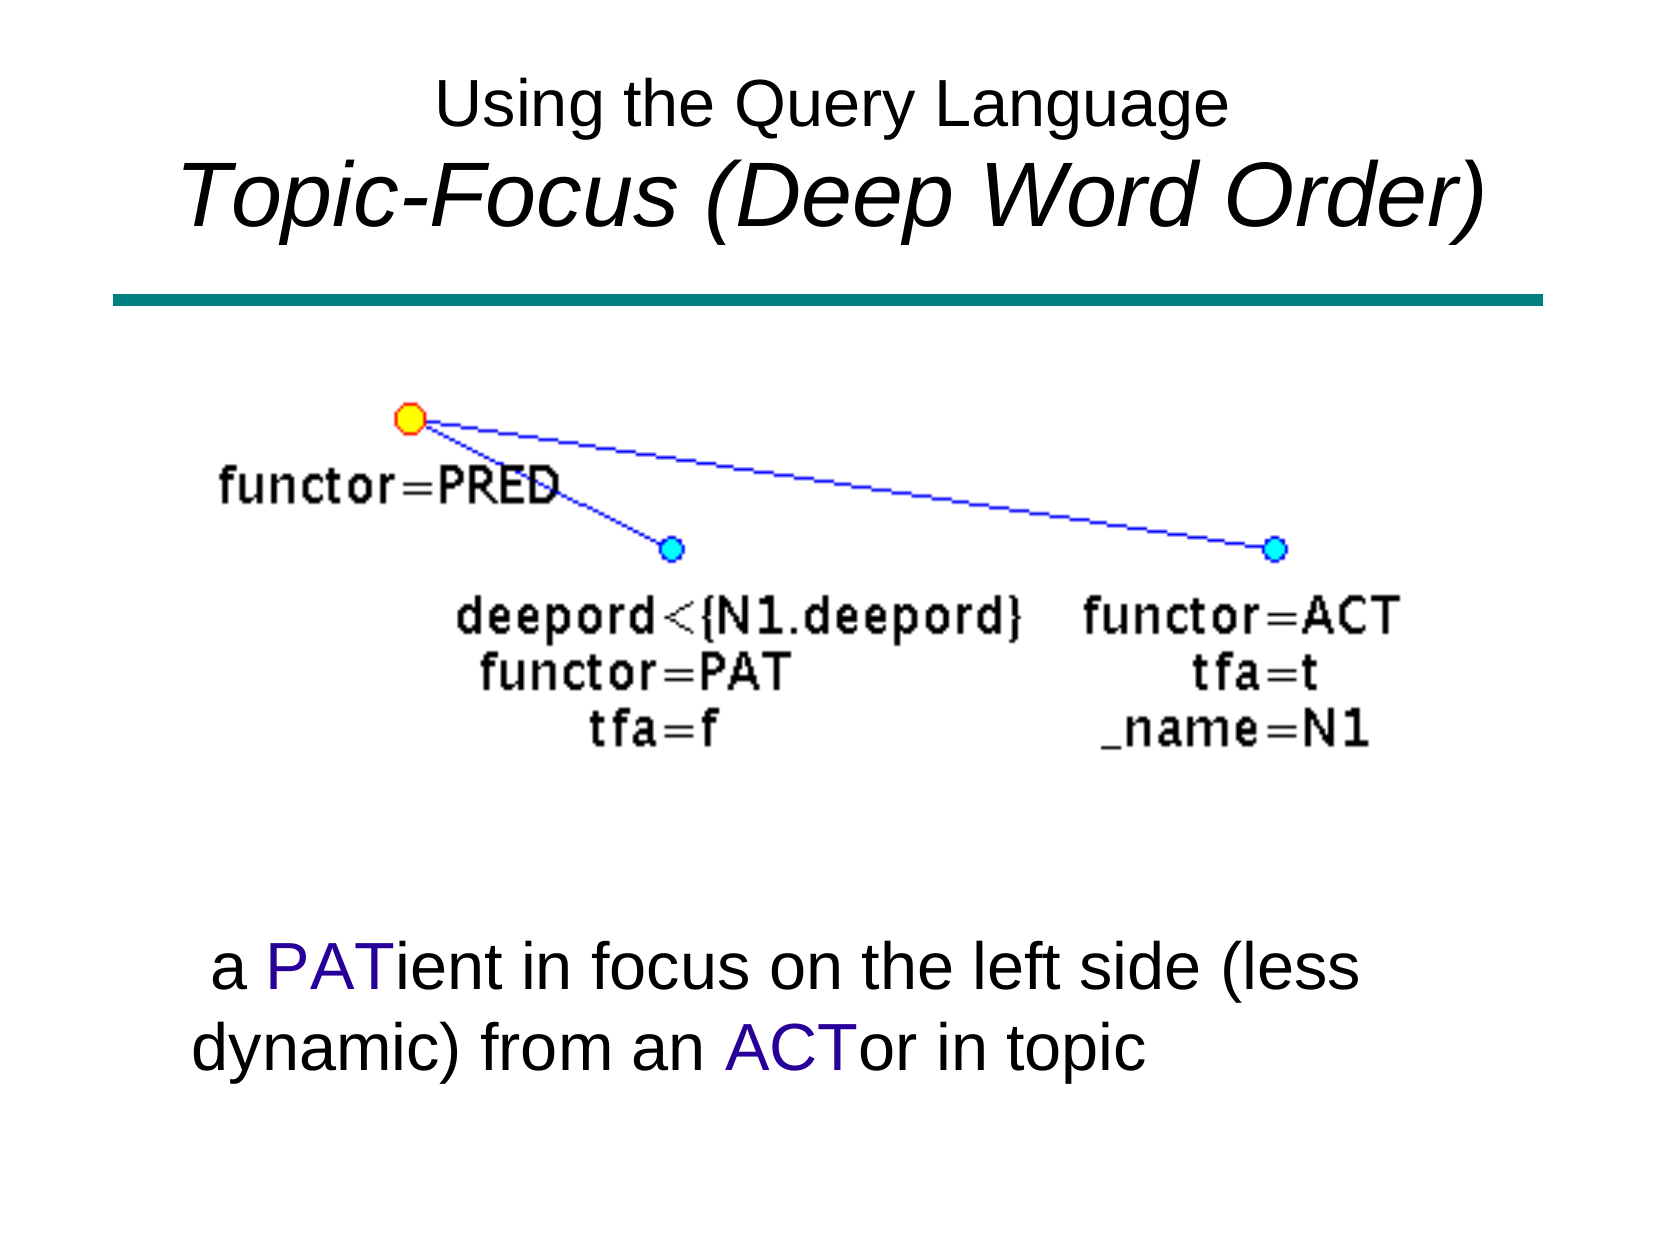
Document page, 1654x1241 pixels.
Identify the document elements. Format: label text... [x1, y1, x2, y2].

title Using the Query Language Topic-Focus (Deep Word Order) [88, 42, 1577, 268]
text_box a PATient in focus on the left side (less dynamic) from an ACTor in topic [177, 915, 1506, 1152]
picture [206, 383, 1418, 768]
